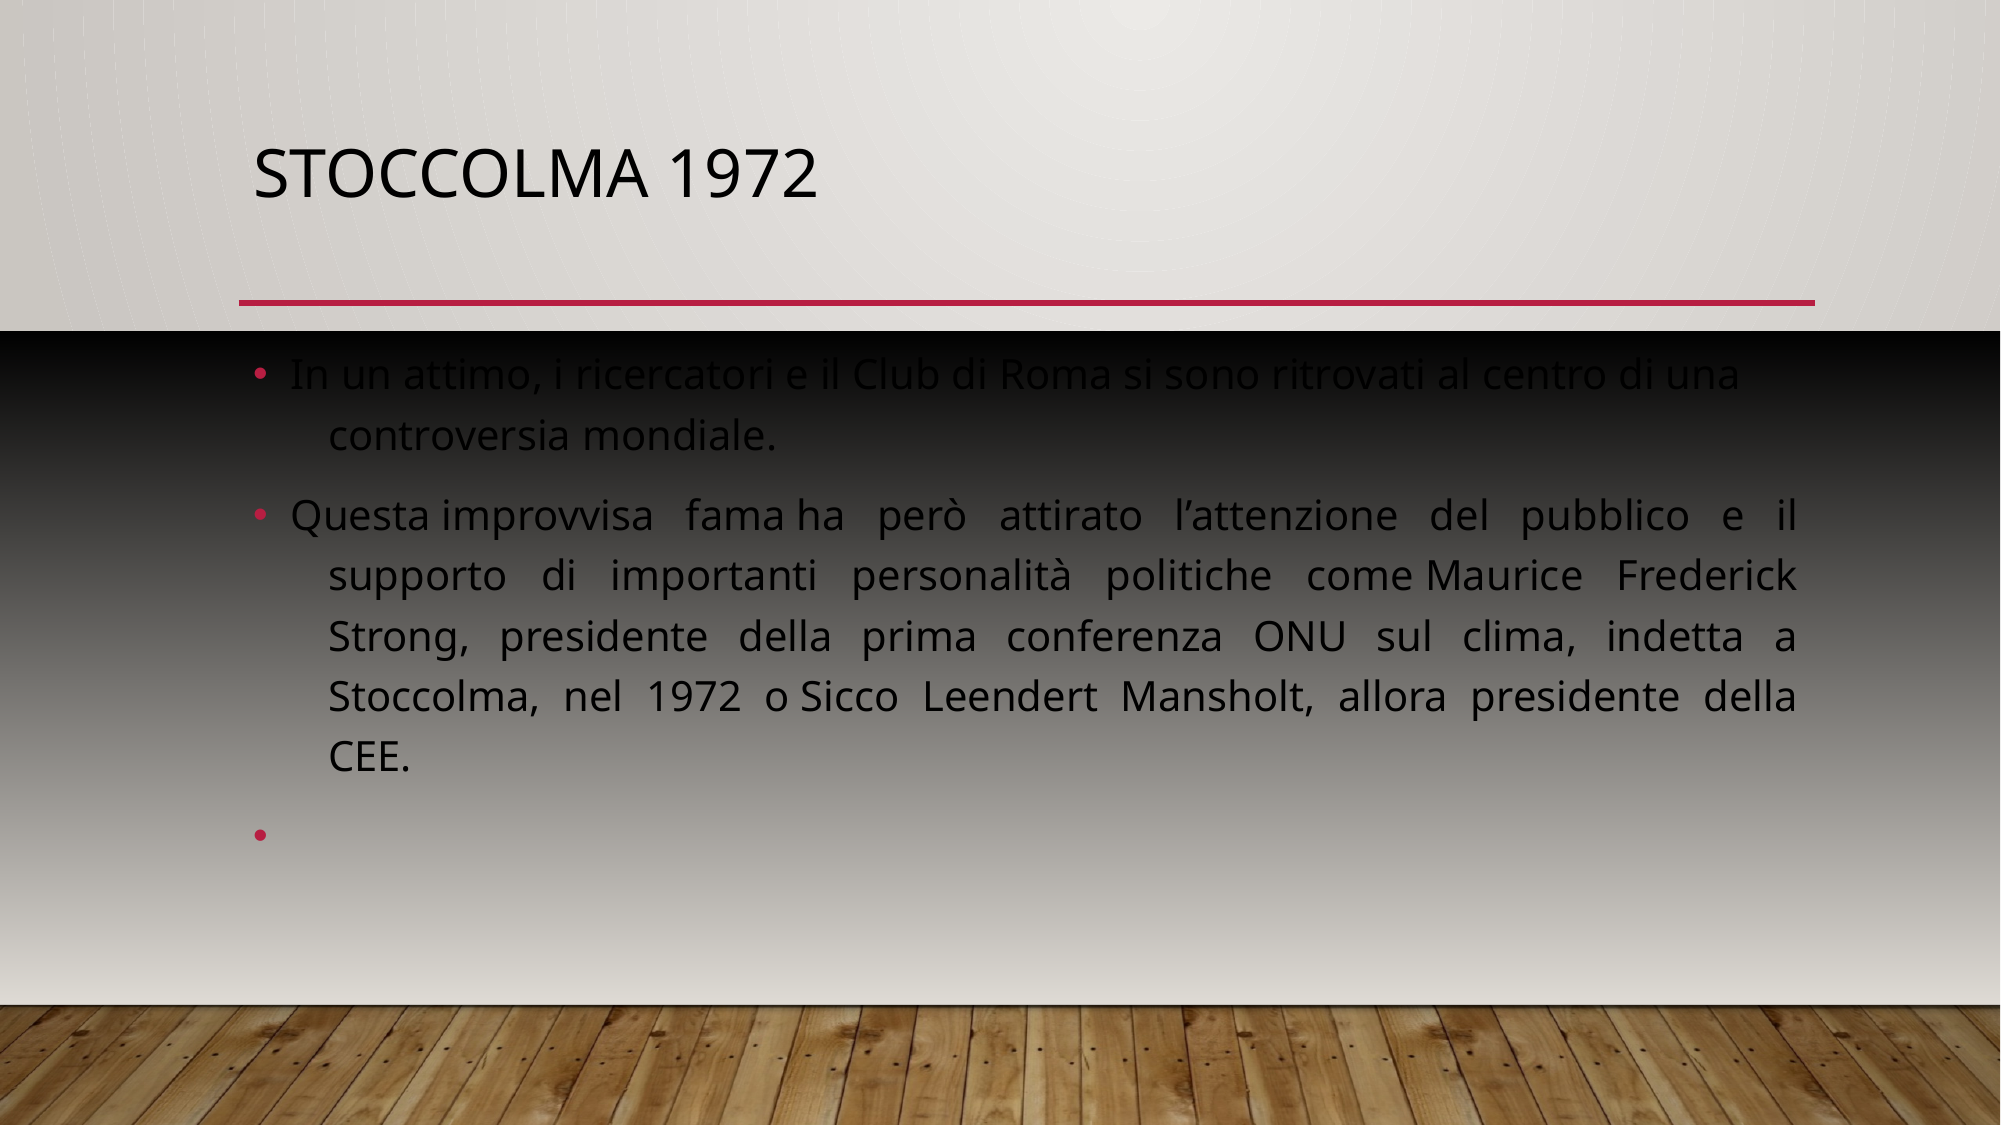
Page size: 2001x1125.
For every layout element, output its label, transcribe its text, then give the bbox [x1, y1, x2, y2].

title Stoccolma 1972 [238, 131, 1814, 305]
list In un attimo, i ricercatori e il Club di Roma si sono ritrovati al centro di una controversia mondiale. Questa improvvisa fama ha però attirato l’attenzione del pubblico e il supporto di importanti personalità politiche come Maurice Frederick Strong, presidente della prima conferenza ONU sul clima, indetta a Stoccolma, nel 1972 o Sicco Leendert Mansholt, allora presidente della CEE. [238, 330, 1814, 897]
